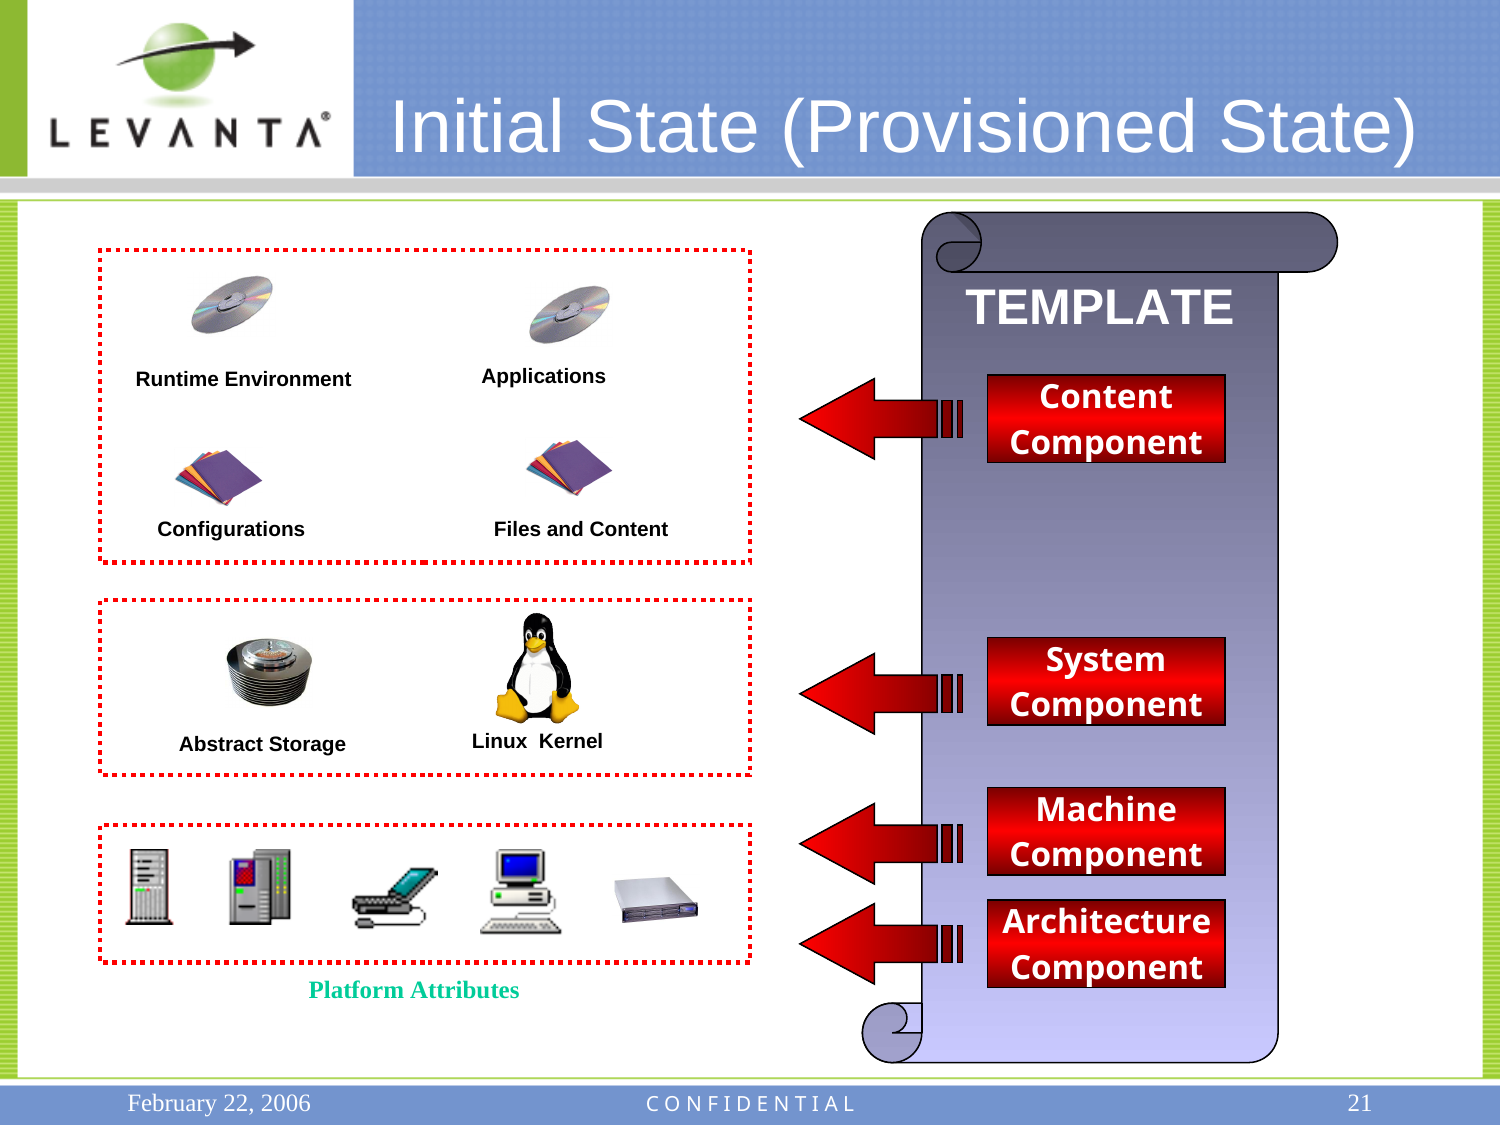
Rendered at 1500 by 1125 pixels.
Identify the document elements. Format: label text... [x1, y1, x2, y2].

text_box [942, 675, 952, 712]
text_box [799, 803, 938, 885]
text_box Applications [399, 357, 688, 396]
text_box Content Component [987, 375, 1225, 463]
text_box [799, 378, 938, 460]
text_box [957, 925, 962, 962]
text_box Linux Kernel [387, 722, 688, 762]
text_box Platform Attributes [293, 968, 535, 1012]
text_box [799, 653, 938, 735]
text_box Architecture Component [987, 900, 1225, 988]
text_box TEMPLATE [957, 212, 1338, 272]
text_box Runtime Environment [99, 359, 388, 399]
text_box Configurations [87, 509, 376, 549]
picture [0, 0, 1500, 1125]
text_box System Component [987, 637, 1225, 726]
text_box Abstract Storage [112, 724, 413, 764]
text_box [957, 400, 962, 437]
text_box [942, 825, 952, 862]
text_box [957, 825, 962, 862]
text_box TEMPLATE [897, 212, 1279, 1063]
text_box [942, 925, 952, 962]
text_box [957, 675, 962, 712]
text_box [942, 400, 952, 437]
text_box Files and Content [437, 509, 726, 549]
text_box [799, 903, 938, 985]
title Initial State (Provisioned State) [374, 0, 1462, 183]
text_box Machine Component [987, 787, 1225, 876]
